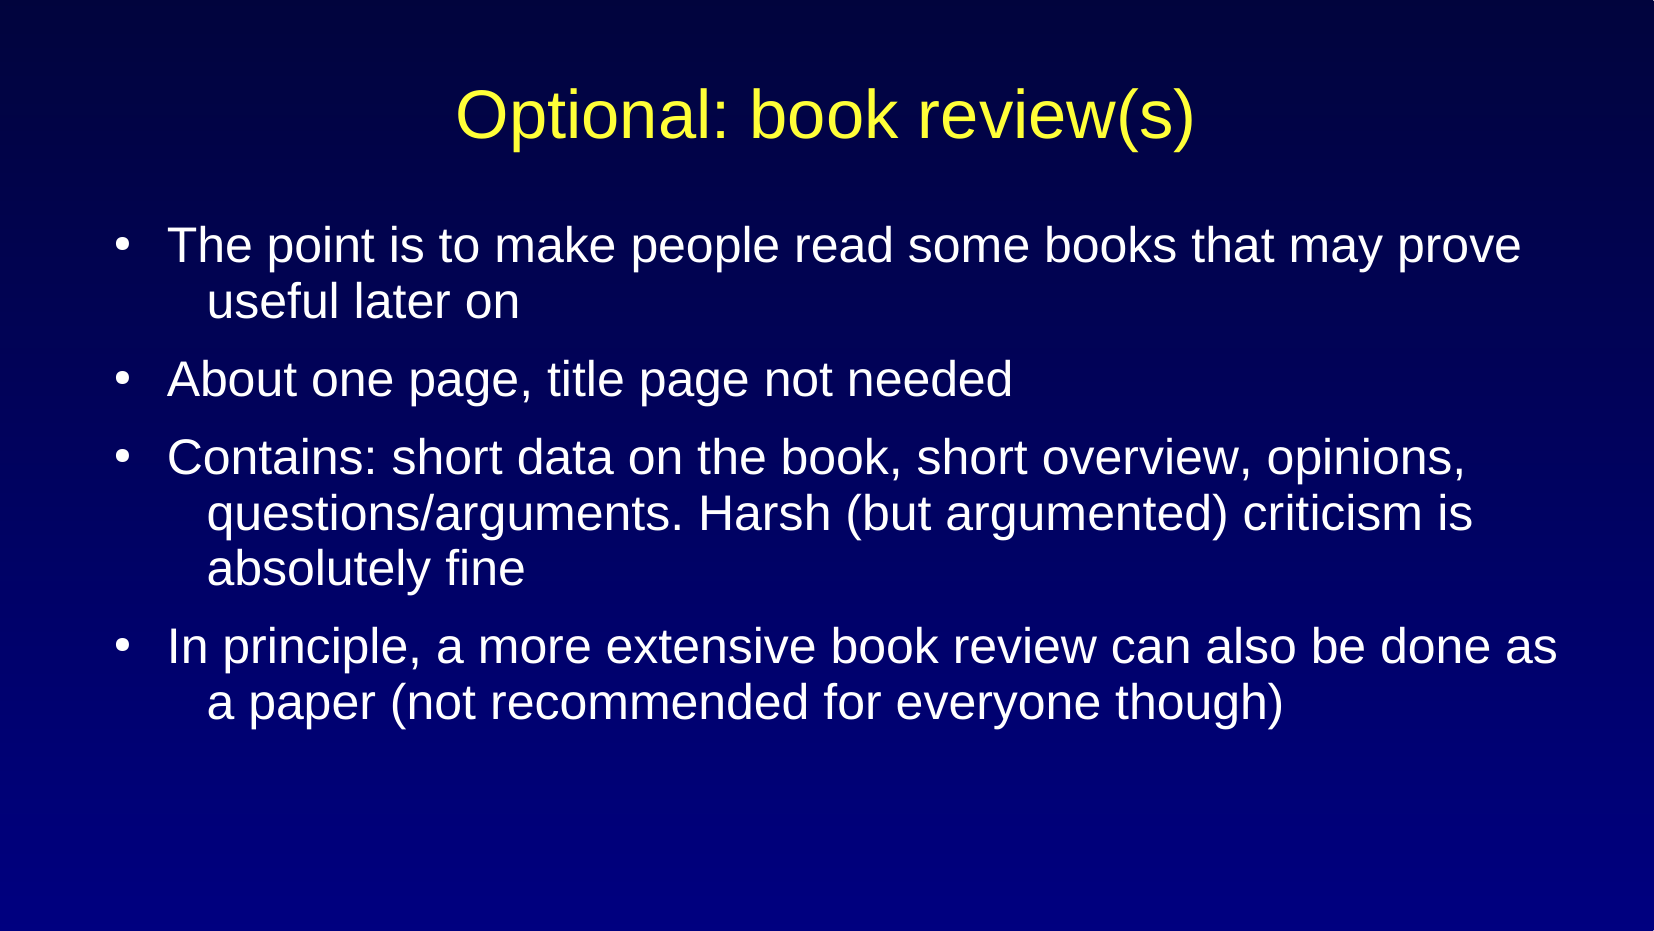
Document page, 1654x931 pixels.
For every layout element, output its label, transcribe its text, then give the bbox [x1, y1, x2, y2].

title Optional: book review(s) [82, 37, 1571, 193]
list The point is to make people read some books that may prove useful later on About one page, title page not needed Contains: short data on the book, short overview, opinions, questions/arguments. Harsh (but argumented) criticism is absolutely fine In principle, a more extensive book review can also be done as a paper (not recommended for everyone though) [82, 217, 1571, 758]
